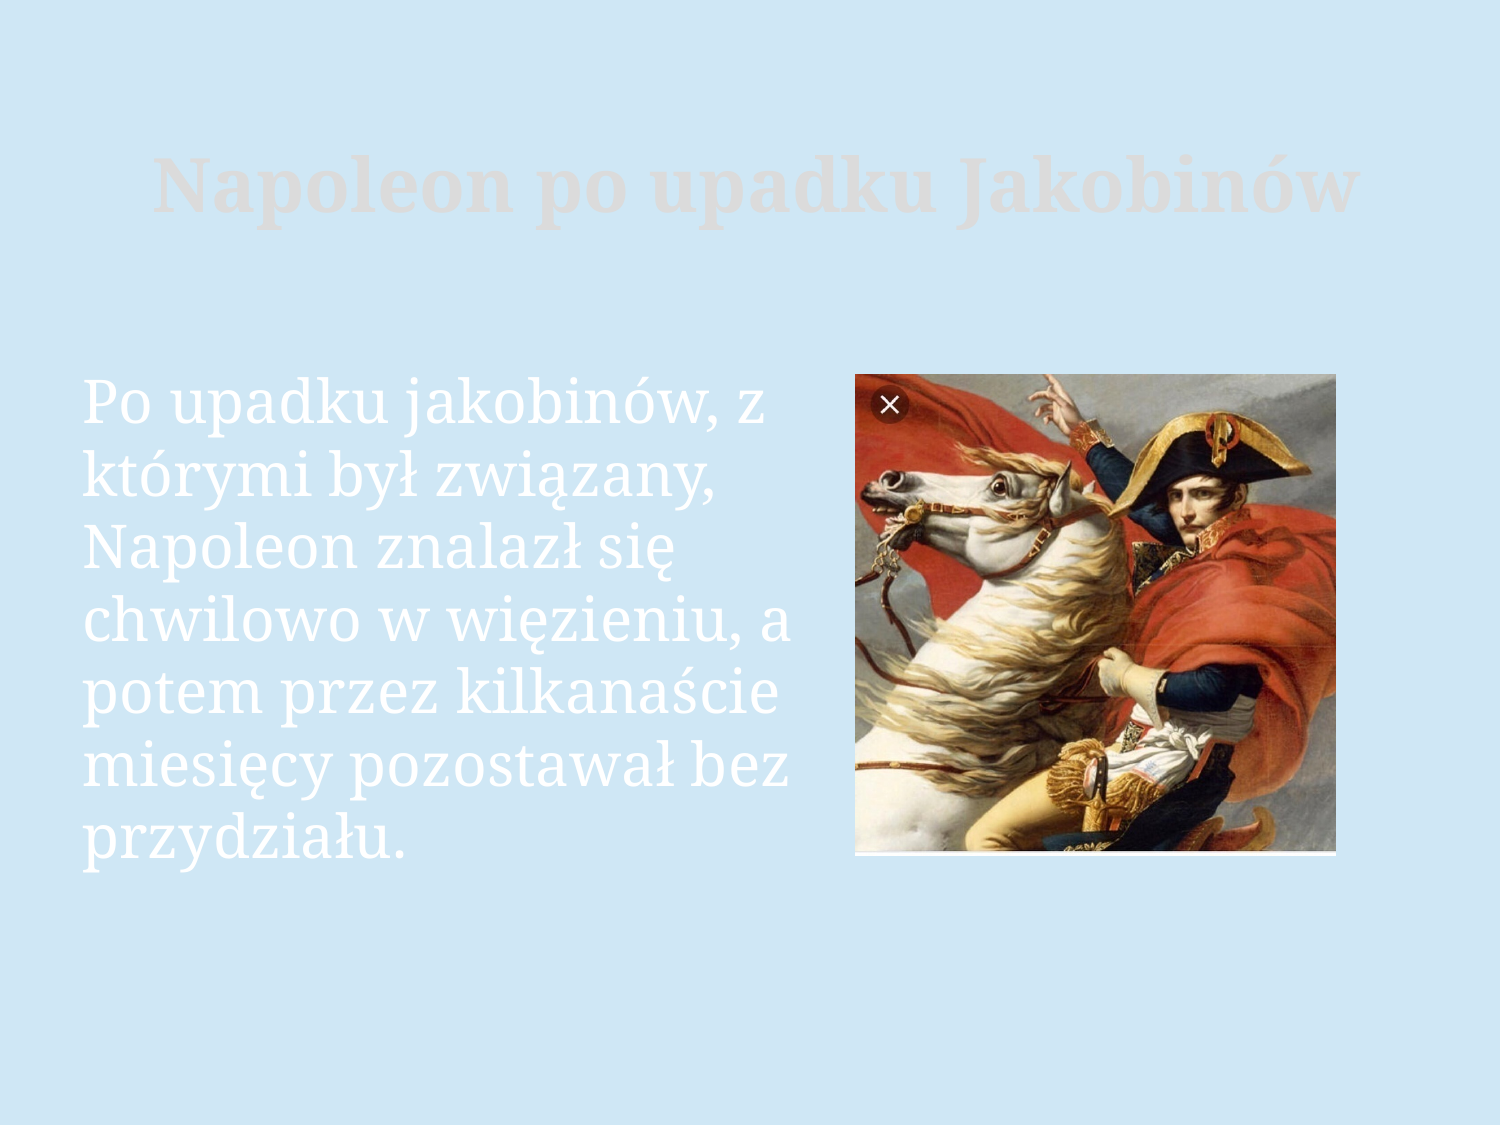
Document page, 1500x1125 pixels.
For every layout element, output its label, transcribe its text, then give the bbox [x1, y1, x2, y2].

picture [855, 374, 1336, 856]
title Napoleon po upadku Jakobinów [82, 82, 1432, 282]
text_box Po upadku jakobinów, z którymi był związany, Napoleon znalazł się chwilowo w więzieniu, a potem przez kilkanaście miesięcy pozostawał bez przydziału. [35, 363, 797, 856]
